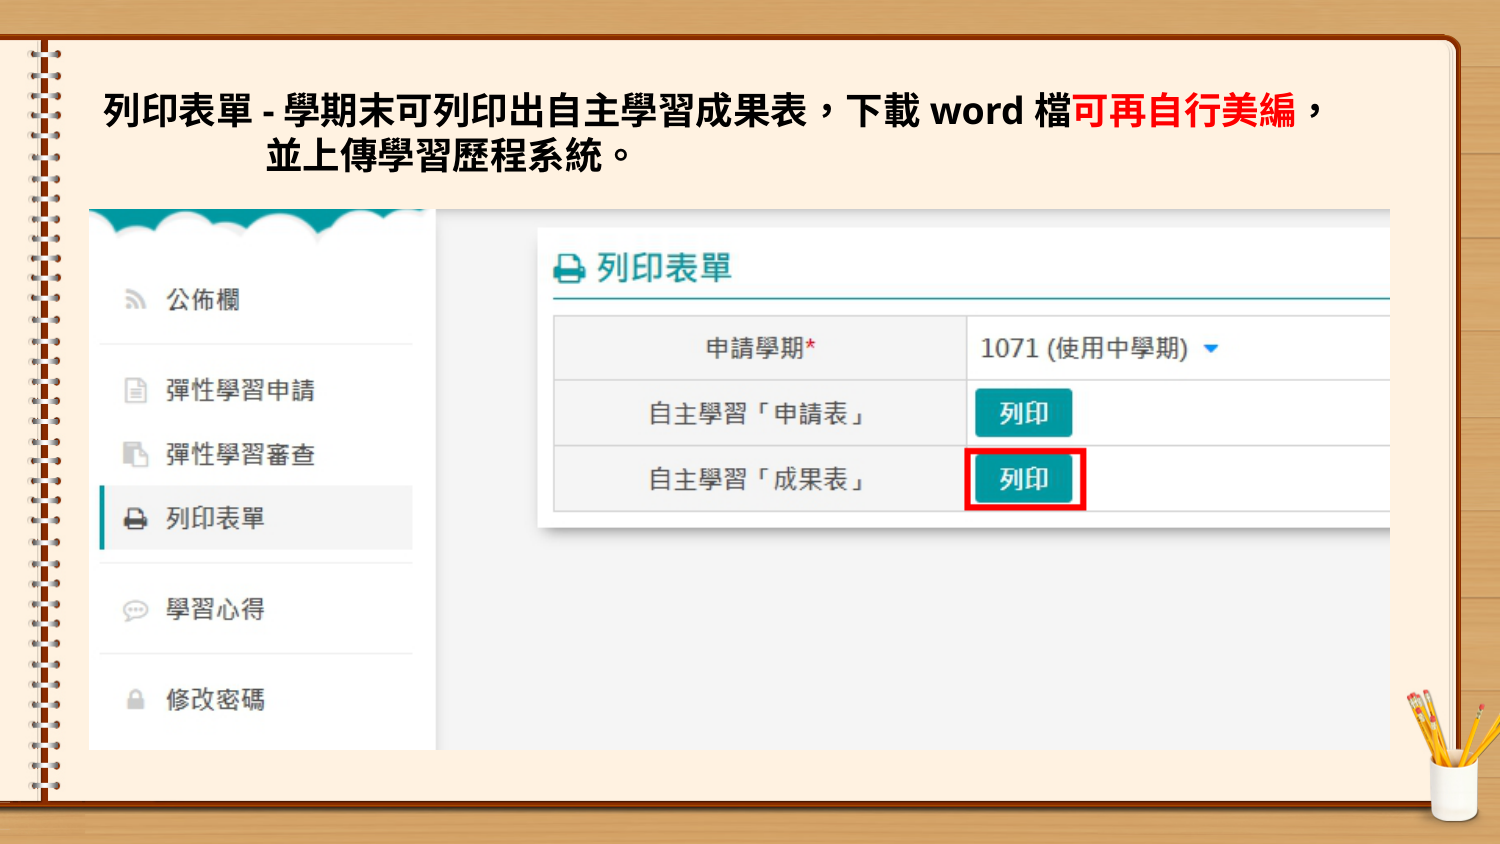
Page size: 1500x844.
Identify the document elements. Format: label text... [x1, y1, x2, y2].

text_box 列印表單-學期末可列印出自主學習成果表，下載word檔可再自行美編， 並上傳學習歷程系統。 [88, 79, 1482, 184]
picture [89, 209, 1390, 750]
